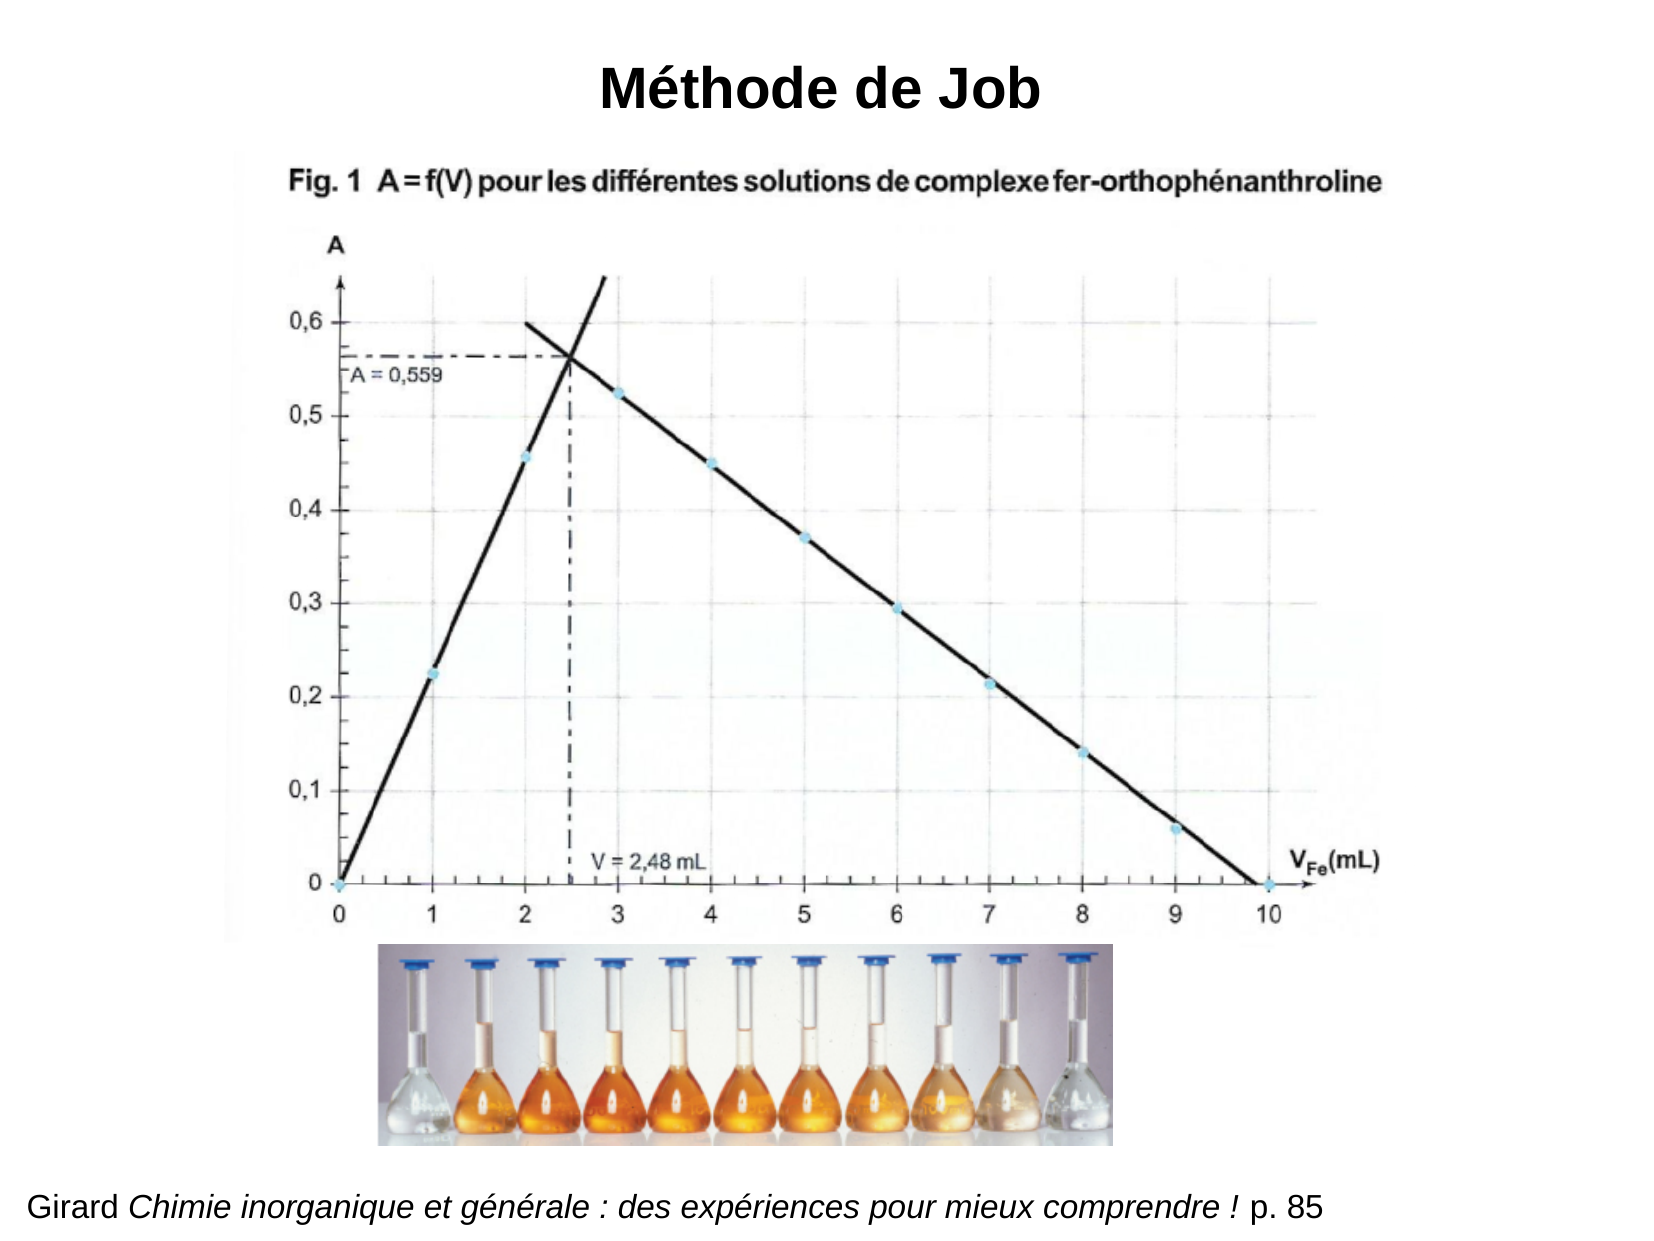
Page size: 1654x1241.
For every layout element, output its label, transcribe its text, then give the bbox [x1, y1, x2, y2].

picture [223, 150, 1430, 1146]
text_box Girard Chimie inorganique et générale : des expériences pour mieux comprendre ! p. 85 [11, 1181, 1548, 1241]
text_box Méthode de Job [129, 48, 1512, 130]
